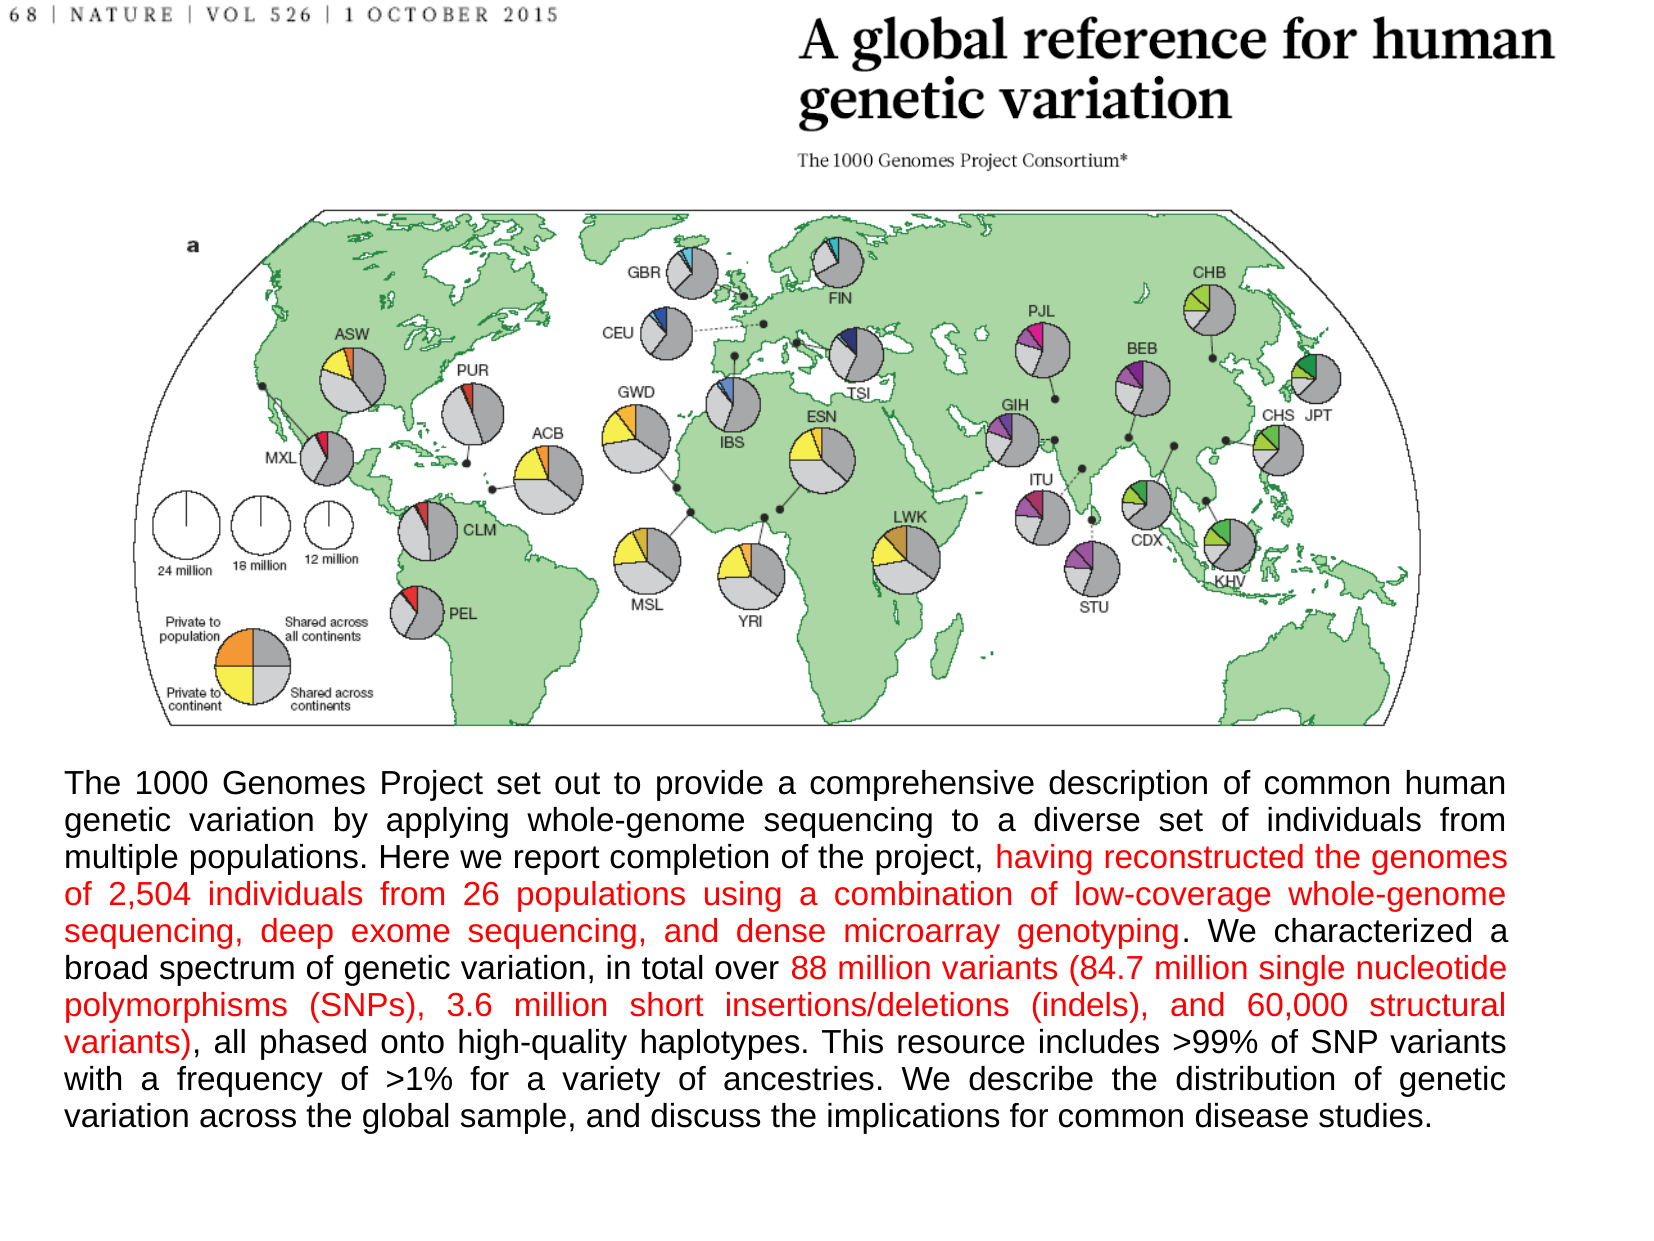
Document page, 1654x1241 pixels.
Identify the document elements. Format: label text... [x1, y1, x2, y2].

picture [96, 188, 1453, 730]
picture [0, 0, 571, 29]
text_box The 1000 Genomes Project set out to provide a comprehensive description of common human genetic variation by applying whole-genome sequencing to a diverse set of individuals from multiple populations. Here we report completion of the project, having reconstructed the genomes of 2,504 individuals from 26 populations using a combination of low-coverage whole-genome sequencing, deep exome sequencing, and dense microarray genotyping. We characterized a broad spectrum of genetic variation, in total over 88 million variants (84.7 million single nucleotide polymorphisms (SNPs), 3.6 million short insertions/deletions (indels), and 60,000 structural variants), all phased onto high-quality haplotypes. This resource includes >99% of SNP variants with a frequency of >1% for a variety of ancestries. We describe the distribution of genetic variation across the global sample, and discuss the implications for common disease studies. [49, 756, 1524, 1182]
picture [779, 11, 1575, 178]
